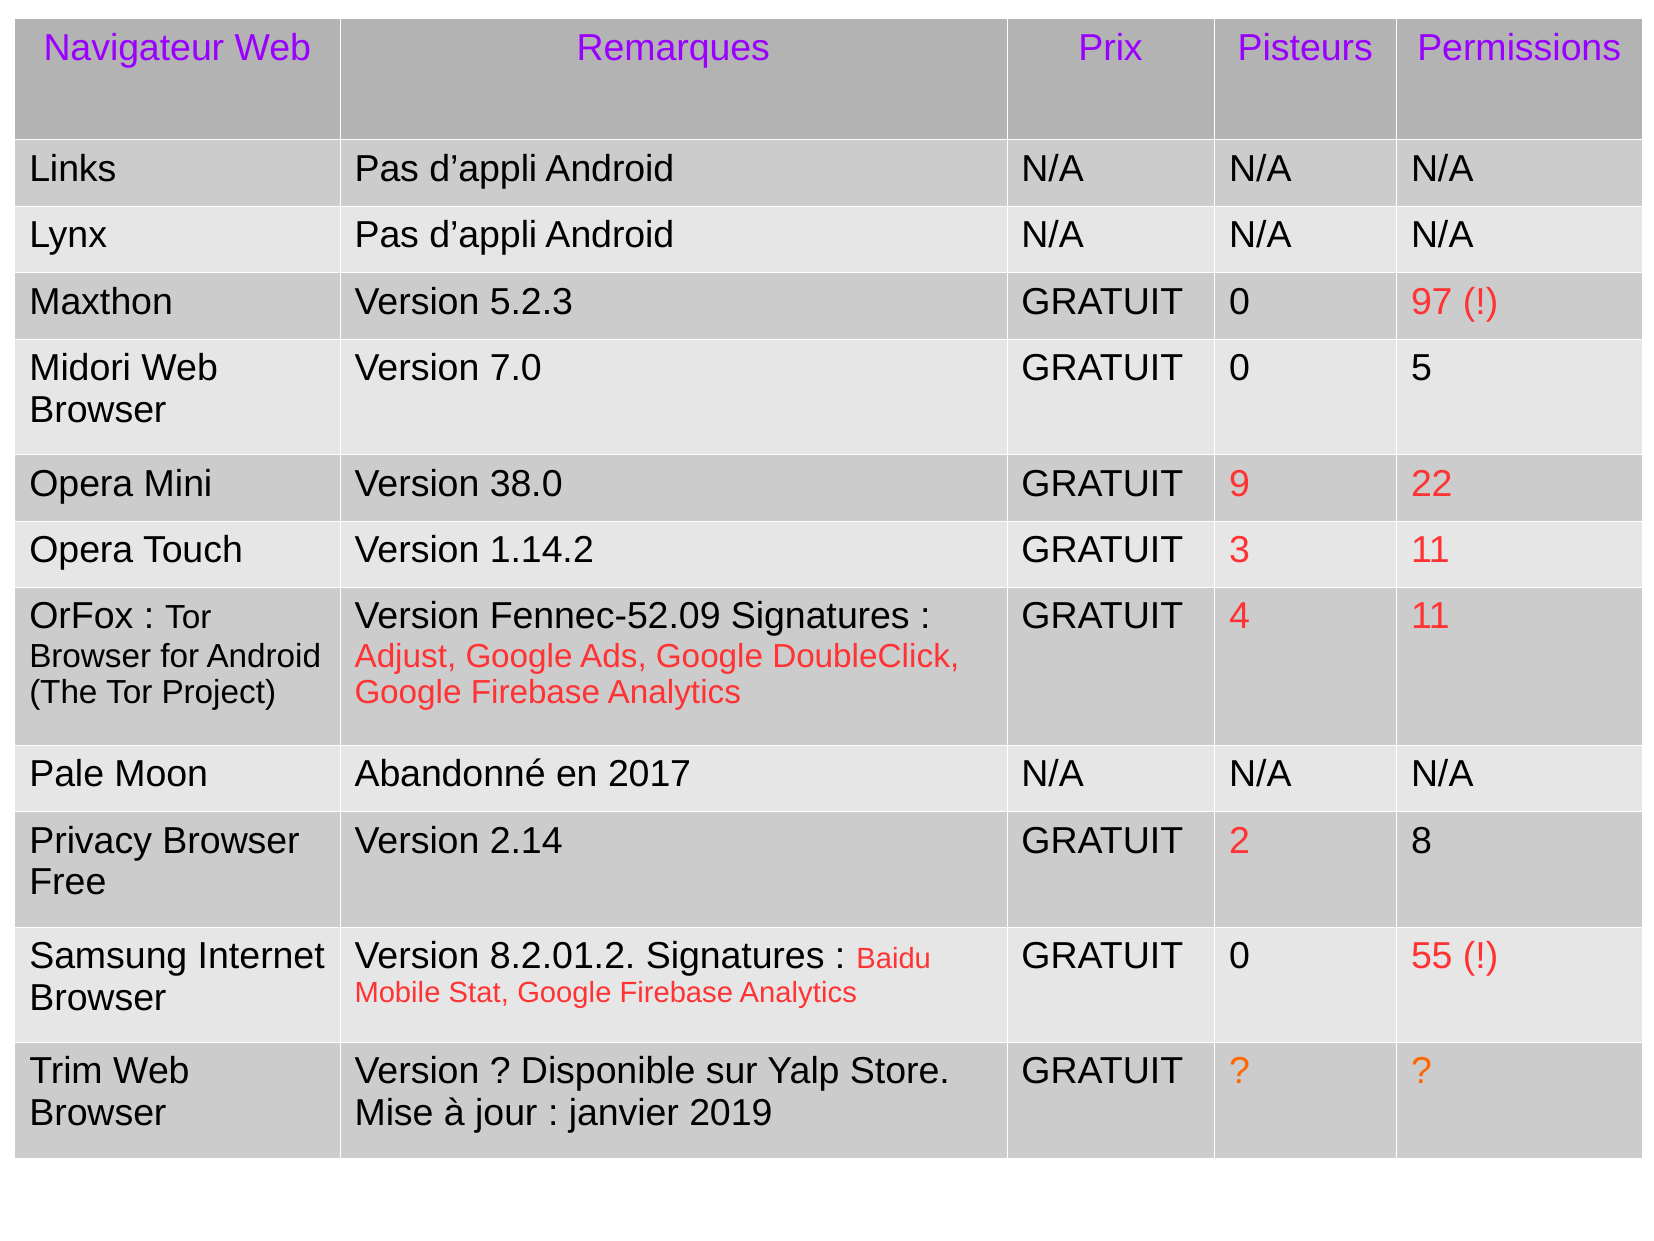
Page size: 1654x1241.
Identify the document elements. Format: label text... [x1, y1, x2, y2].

table_cell 3 [1215, 522, 1396, 587]
table_cell GRATUIT [1008, 340, 1214, 454]
table_cell Trim Web Browser [15, 1043, 340, 1158]
table_header Navigateur Web [15, 19, 340, 139]
table_cell GRATUIT [1008, 812, 1214, 927]
table_cell 0 [1215, 928, 1396, 1042]
table_cell 0 [1215, 273, 1396, 339]
table_cell GRATUIT [1008, 928, 1214, 1042]
table_cell Pale Moon [15, 746, 340, 811]
table_cell GRATUIT [1008, 455, 1214, 521]
table_cell 0 [1215, 340, 1396, 454]
table_header Remarques [341, 19, 1007, 139]
table_cell Version 8.2.01.2. Signatures : Baidu Mobile Stat, Google Firebase Analytics [341, 928, 1007, 1042]
table_cell GRATUIT [1008, 273, 1214, 339]
table_cell Lynx [15, 207, 340, 272]
table_cell Version 7.0 [341, 340, 1007, 454]
table_cell 11 [1397, 588, 1642, 745]
table_cell 22 [1397, 455, 1642, 521]
table_cell N/A [1215, 140, 1396, 206]
table_cell Opera Touch [15, 522, 340, 587]
table_cell Pas d’appli Android [341, 207, 1007, 272]
table_cell Abandonné en 2017 [341, 746, 1007, 811]
table_cell N/A [1008, 207, 1214, 272]
table_cell Opera Mini [15, 455, 340, 521]
table_cell 11 [1397, 522, 1642, 587]
table_cell 97 (!) [1397, 273, 1642, 339]
table_cell Links [15, 140, 340, 206]
table_cell Maxthon [15, 273, 340, 339]
table_cell Version 2.14 [341, 812, 1007, 927]
table_cell GRATUIT [1008, 588, 1214, 745]
table_cell 55 (!) [1397, 928, 1642, 1042]
table_cell OrFox : Tor Browser for Android (The Tor Project) [15, 588, 340, 745]
table_header Pisteurs [1215, 19, 1396, 139]
table_cell GRATUIT [1008, 1043, 1214, 1158]
table_cell Pas d’appli Android [341, 140, 1007, 206]
table_cell Midori Web Browser [15, 340, 340, 454]
table_cell N/A [1397, 746, 1642, 811]
table_cell N/A [1008, 746, 1214, 811]
table_cell Version 38.0 [341, 455, 1007, 521]
table_cell ? [1397, 1043, 1642, 1158]
table_cell 2 [1215, 812, 1396, 927]
table_cell ? [1215, 1043, 1396, 1158]
table_header Prix [1008, 19, 1214, 139]
table_cell N/A [1008, 140, 1214, 206]
table_cell 8 [1397, 812, 1642, 927]
table_cell N/A [1215, 207, 1396, 272]
table_cell GRATUIT [1008, 522, 1214, 587]
table_cell N/A [1397, 140, 1642, 206]
table_cell 9 [1215, 455, 1396, 521]
table_cell Privacy Browser Free [15, 812, 340, 927]
table_cell 5 [1397, 340, 1642, 454]
table_cell Version 5.2.3 [341, 273, 1007, 339]
table_cell Version ? Disponible sur Yalp Store. Mise à jour : janvier 2019 [341, 1043, 1007, 1158]
table_header Permissions [1397, 19, 1642, 139]
table_cell N/A [1215, 746, 1396, 811]
table_cell N/A [1397, 207, 1642, 272]
table_cell Version Fennec-52.09 Signatures : Adjust, Google Ads, Google DoubleClick, Google Firebase Analytics [341, 588, 1007, 745]
table_cell Version 1.14.2 [341, 522, 1007, 587]
table_cell 4 [1215, 588, 1396, 745]
table_cell Samsung Internet Browser [15, 928, 340, 1042]
